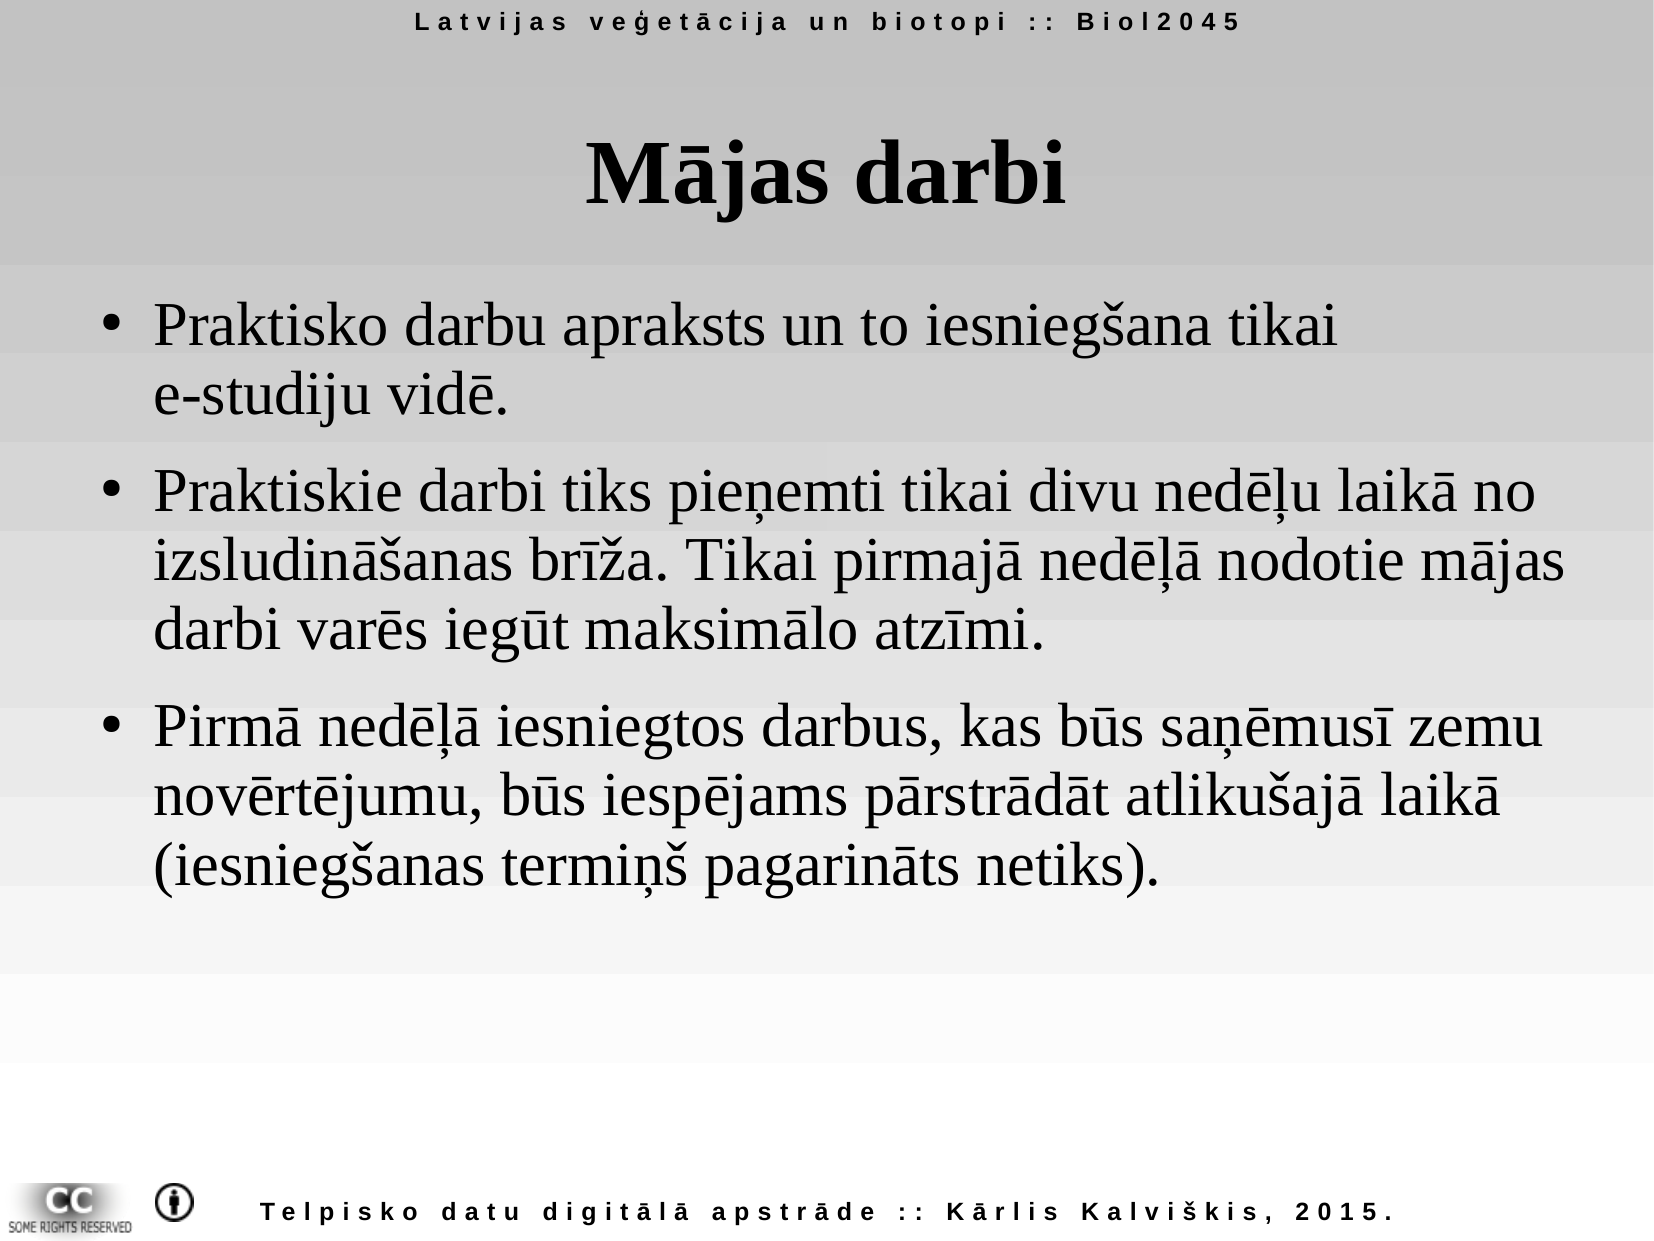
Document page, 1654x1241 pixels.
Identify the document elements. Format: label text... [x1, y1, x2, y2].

list Praktisko darbu apraksts un to iesniegšana tikai e‑studiju vidē. Praktiskie darbi tiks pieņemti tikai divu nedēļu laikā no izsludināšanas brīža. Tikai pirmajā nedēļā nodotie mājas darbi varēs iegūt maksimālo atzīmi. Pirmā nedēļā iesniegtos darbus, kas būs saņēmusī zemu novērtējumu, būs iespējams pārstrādāt atlikušajā laikā (iesniegšanas termiņš pagarināts netiks). [82, 289, 1571, 1098]
title Mājas darbi [29, 56, 1625, 289]
picture [0, 0, 1654, 1241]
